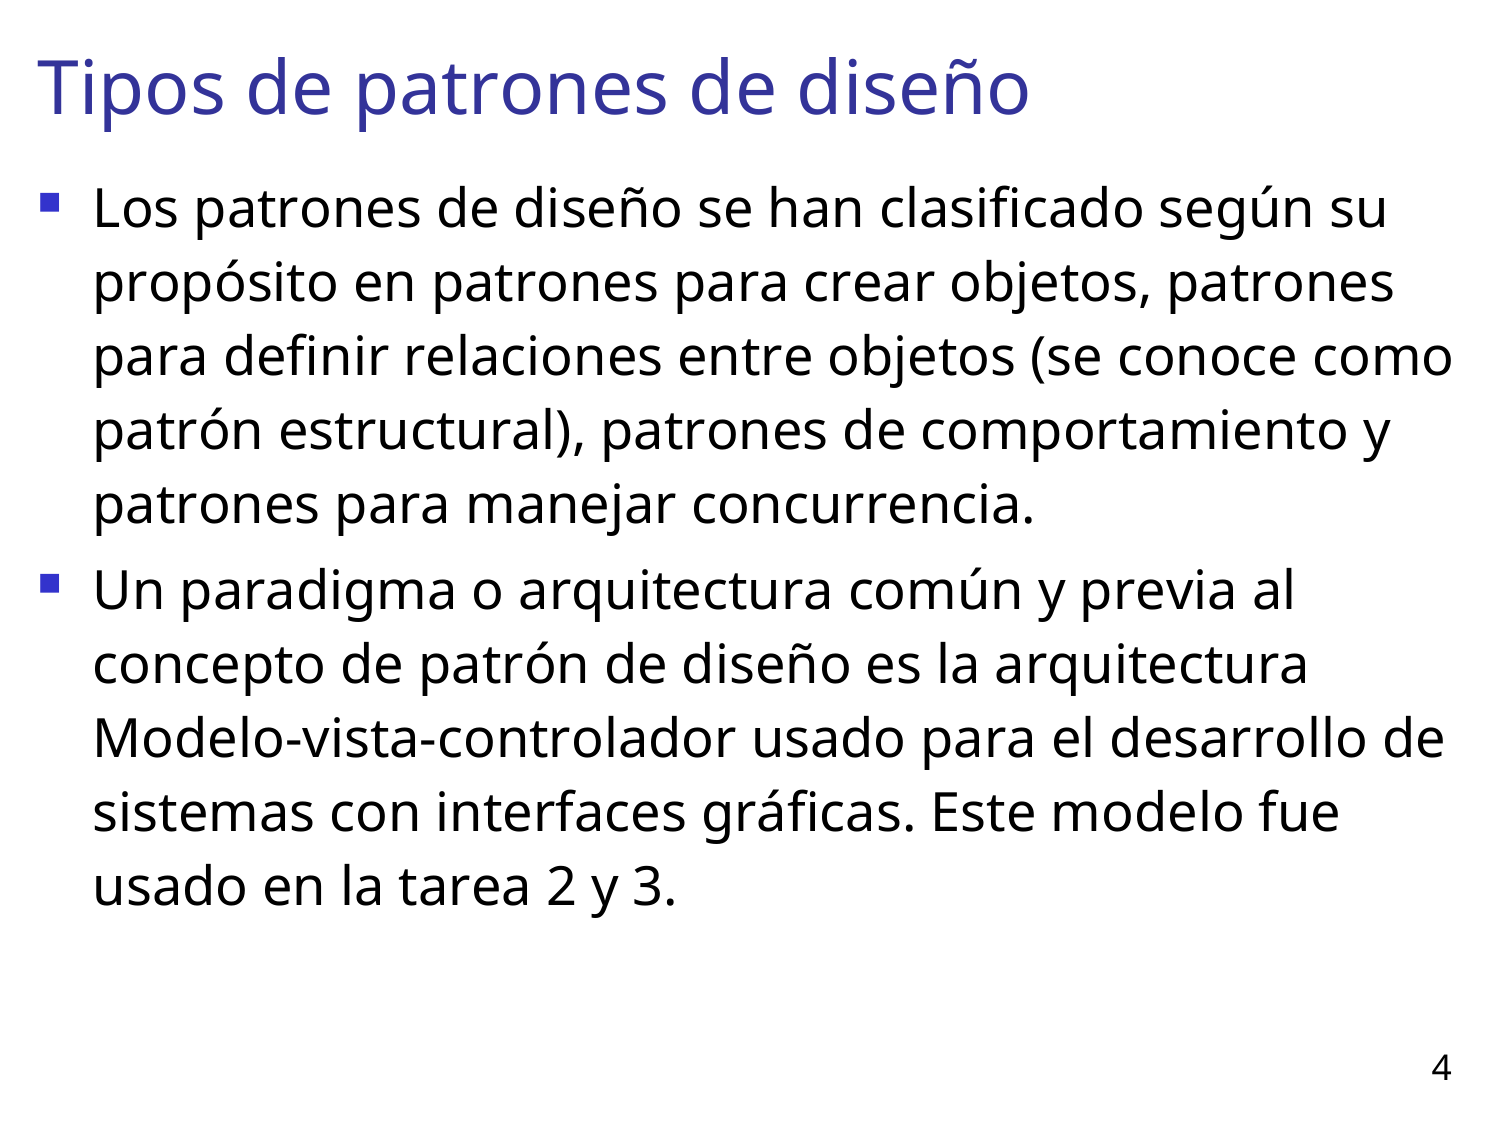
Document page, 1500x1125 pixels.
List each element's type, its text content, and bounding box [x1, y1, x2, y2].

list Los patrones de diseño se han clasificado según su propósito en patrones para crear objetos, patrones para definir relaciones entre objetos (se conoce como patrón estructural), patrones de comportamiento y patrones para manejar concurrencia. Un paradigma o arquitectura común y previa al concepto de patrón de diseño es la arquitectura Modelo-vista-controlador usado para el desarrollo de sistemas con interfaces gráficas. Este modelo fue usado en la tarea 2 y 3. [37, 169, 1462, 998]
title Tipos de patrones de diseño [37, 27, 1466, 143]
